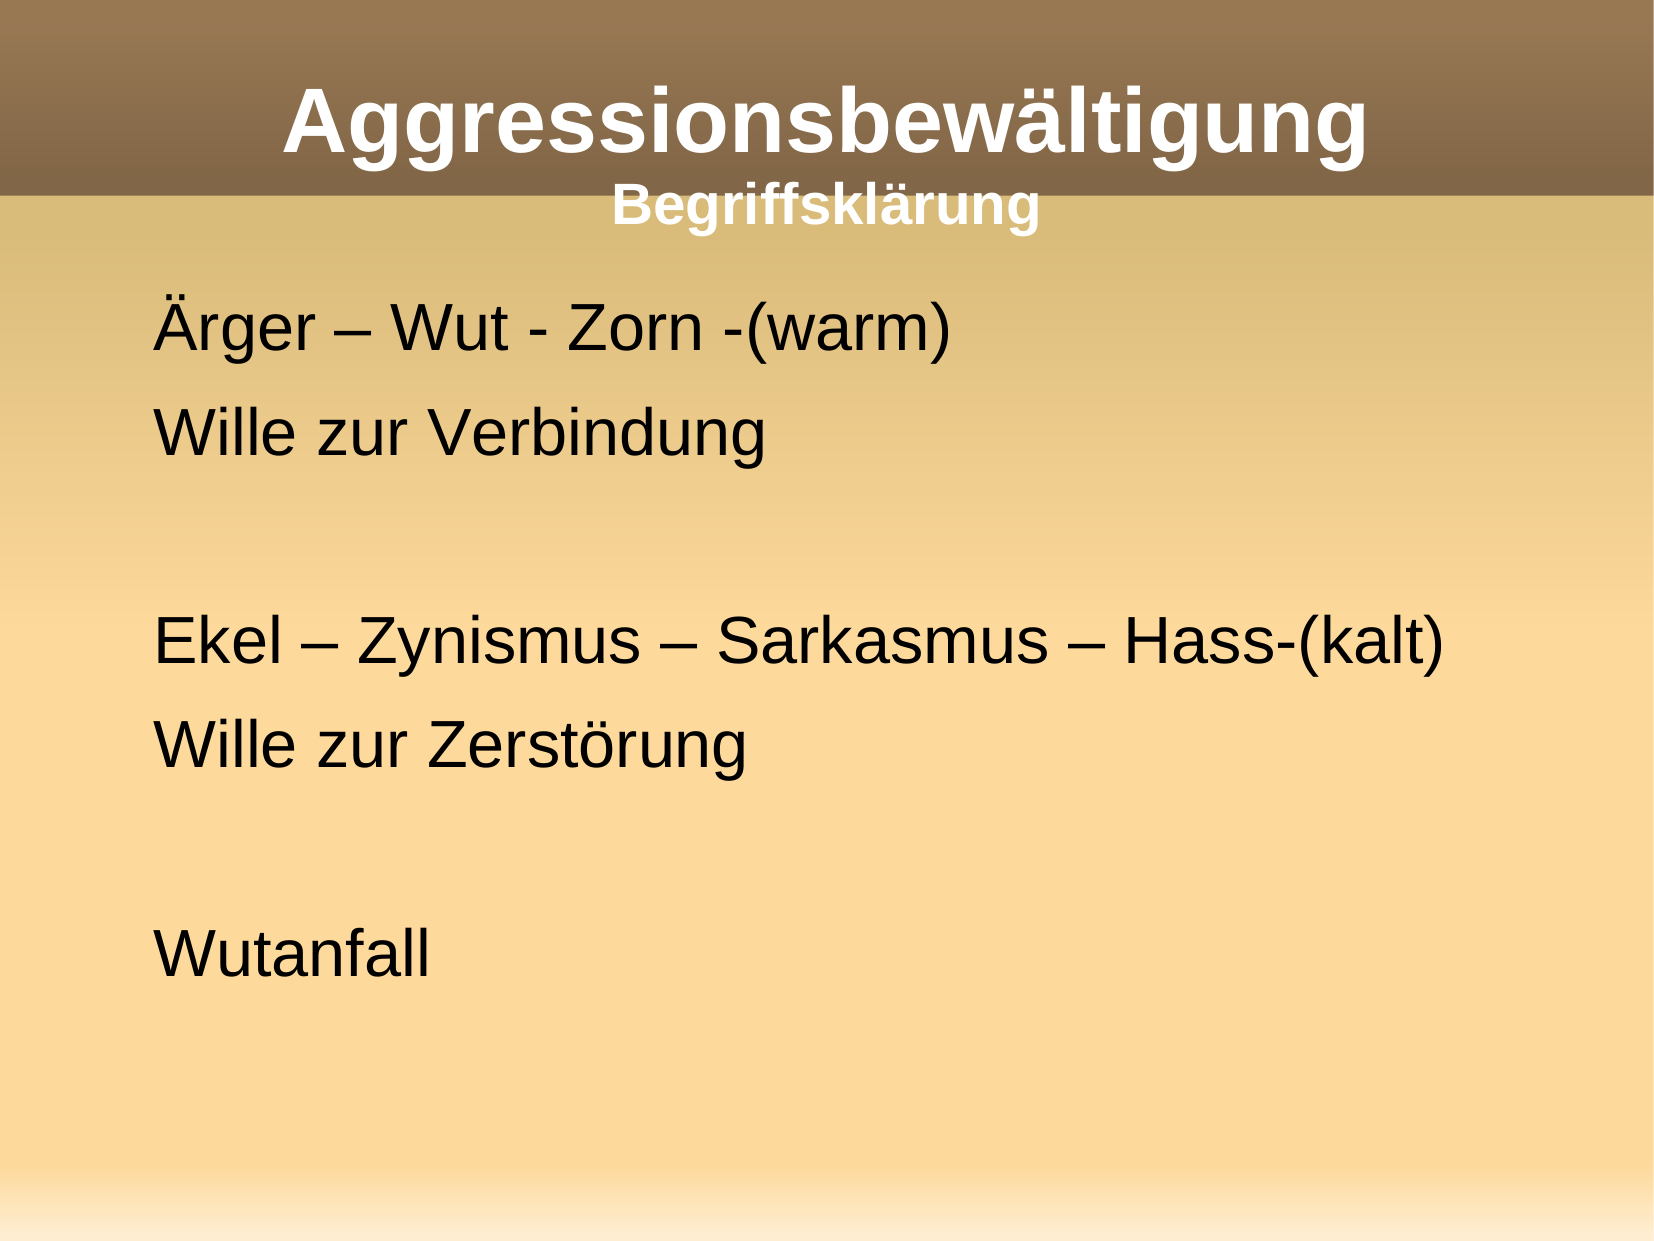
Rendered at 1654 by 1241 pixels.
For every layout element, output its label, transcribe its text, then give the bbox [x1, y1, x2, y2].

picture [0, 0, 1654, 1241]
list Ärger – Wut - Zorn -(warm) Wille zur Verbindung Ekel – Zynismus – Sarkasmus – Hass-(kalt) Wille zur Zerstörung Wutanfall [82, 290, 1571, 1109]
title Aggressionsbewältigung Begriffsklärung [82, 56, 1571, 250]
